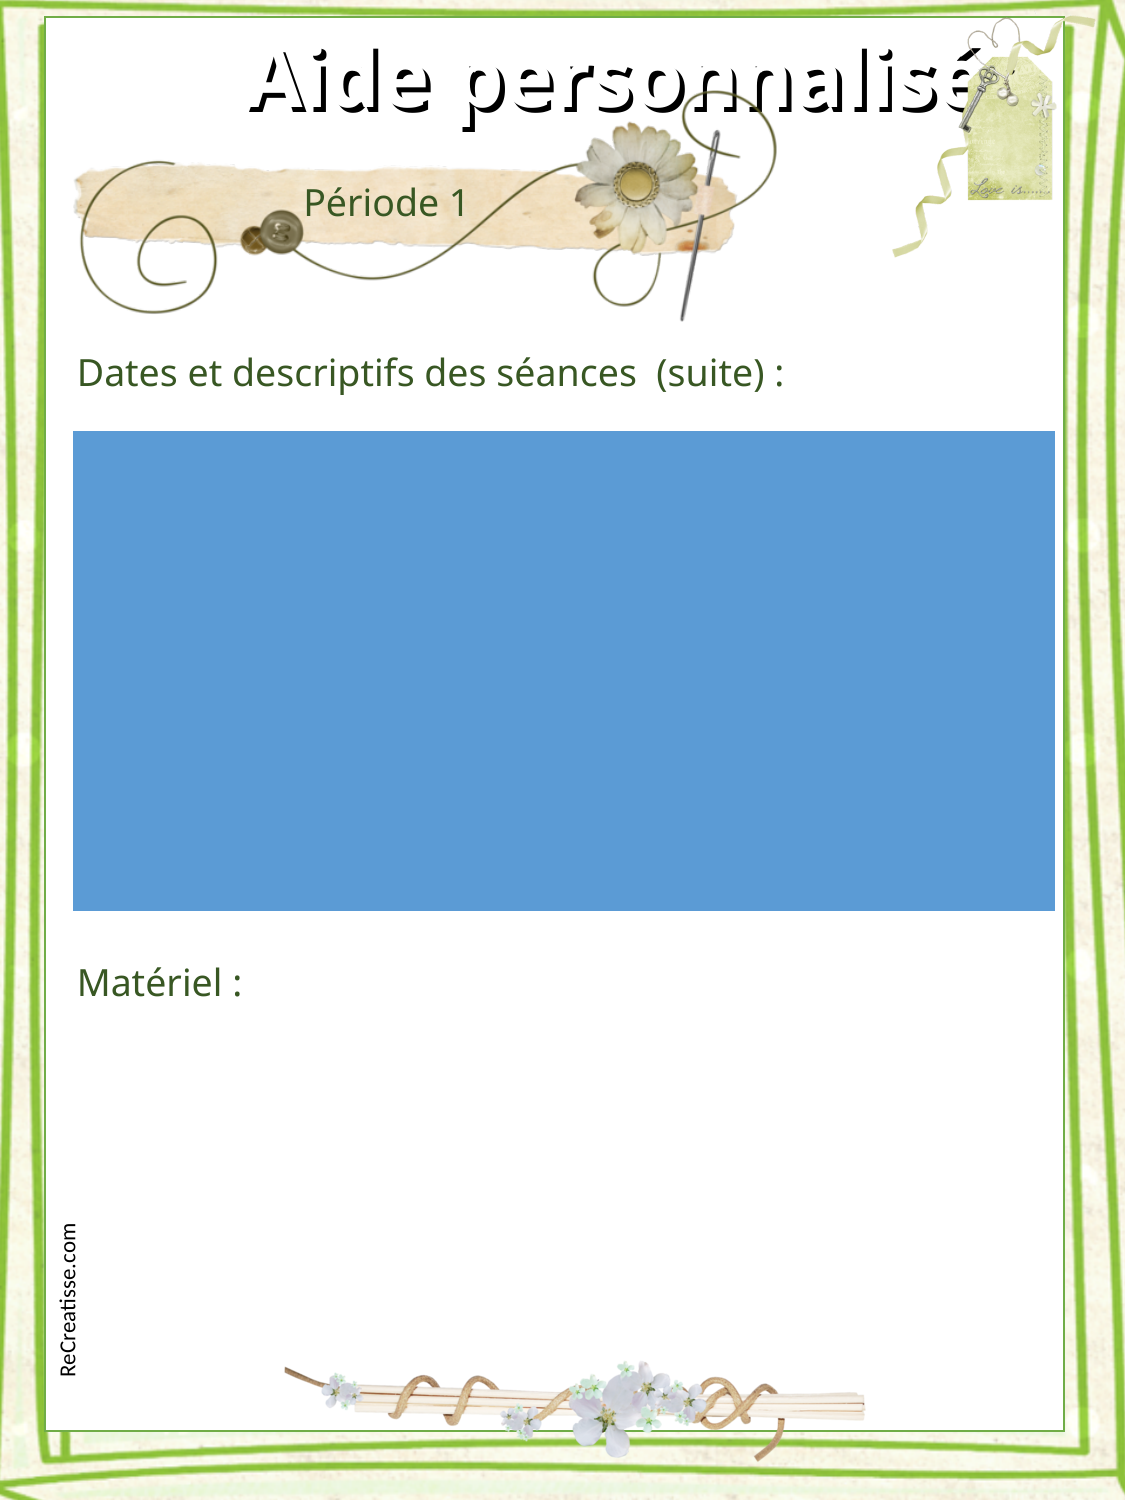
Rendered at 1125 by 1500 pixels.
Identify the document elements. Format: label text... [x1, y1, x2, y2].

table_header [73, 431, 322, 491]
table_cell [322, 551, 1055, 611]
table_cell [73, 791, 322, 851]
table_cell [73, 551, 322, 611]
table_cell [322, 731, 1055, 791]
table_cell [322, 671, 1055, 731]
table_cell [73, 731, 322, 791]
text_box Aide personnalisée [230, 17, 864, 132]
table_cell [73, 851, 322, 911]
text_box [45, 17, 1064, 1431]
text_box Période 1 [288, 171, 486, 231]
text_box ReCreatisse.com [45, 1208, 88, 1392]
table_cell [322, 851, 1055, 911]
table_cell [73, 611, 322, 671]
table_header [322, 431, 1055, 491]
picture [0, 0, 1125, 1500]
text_box Dates et descriptifs des séances (suite) : [62, 342, 810, 402]
text_box Matériel : [62, 952, 268, 1012]
table_cell [73, 671, 322, 731]
table_cell [322, 611, 1055, 671]
table_cell [322, 791, 1055, 851]
table_cell [73, 491, 322, 551]
table_cell [322, 491, 1055, 551]
